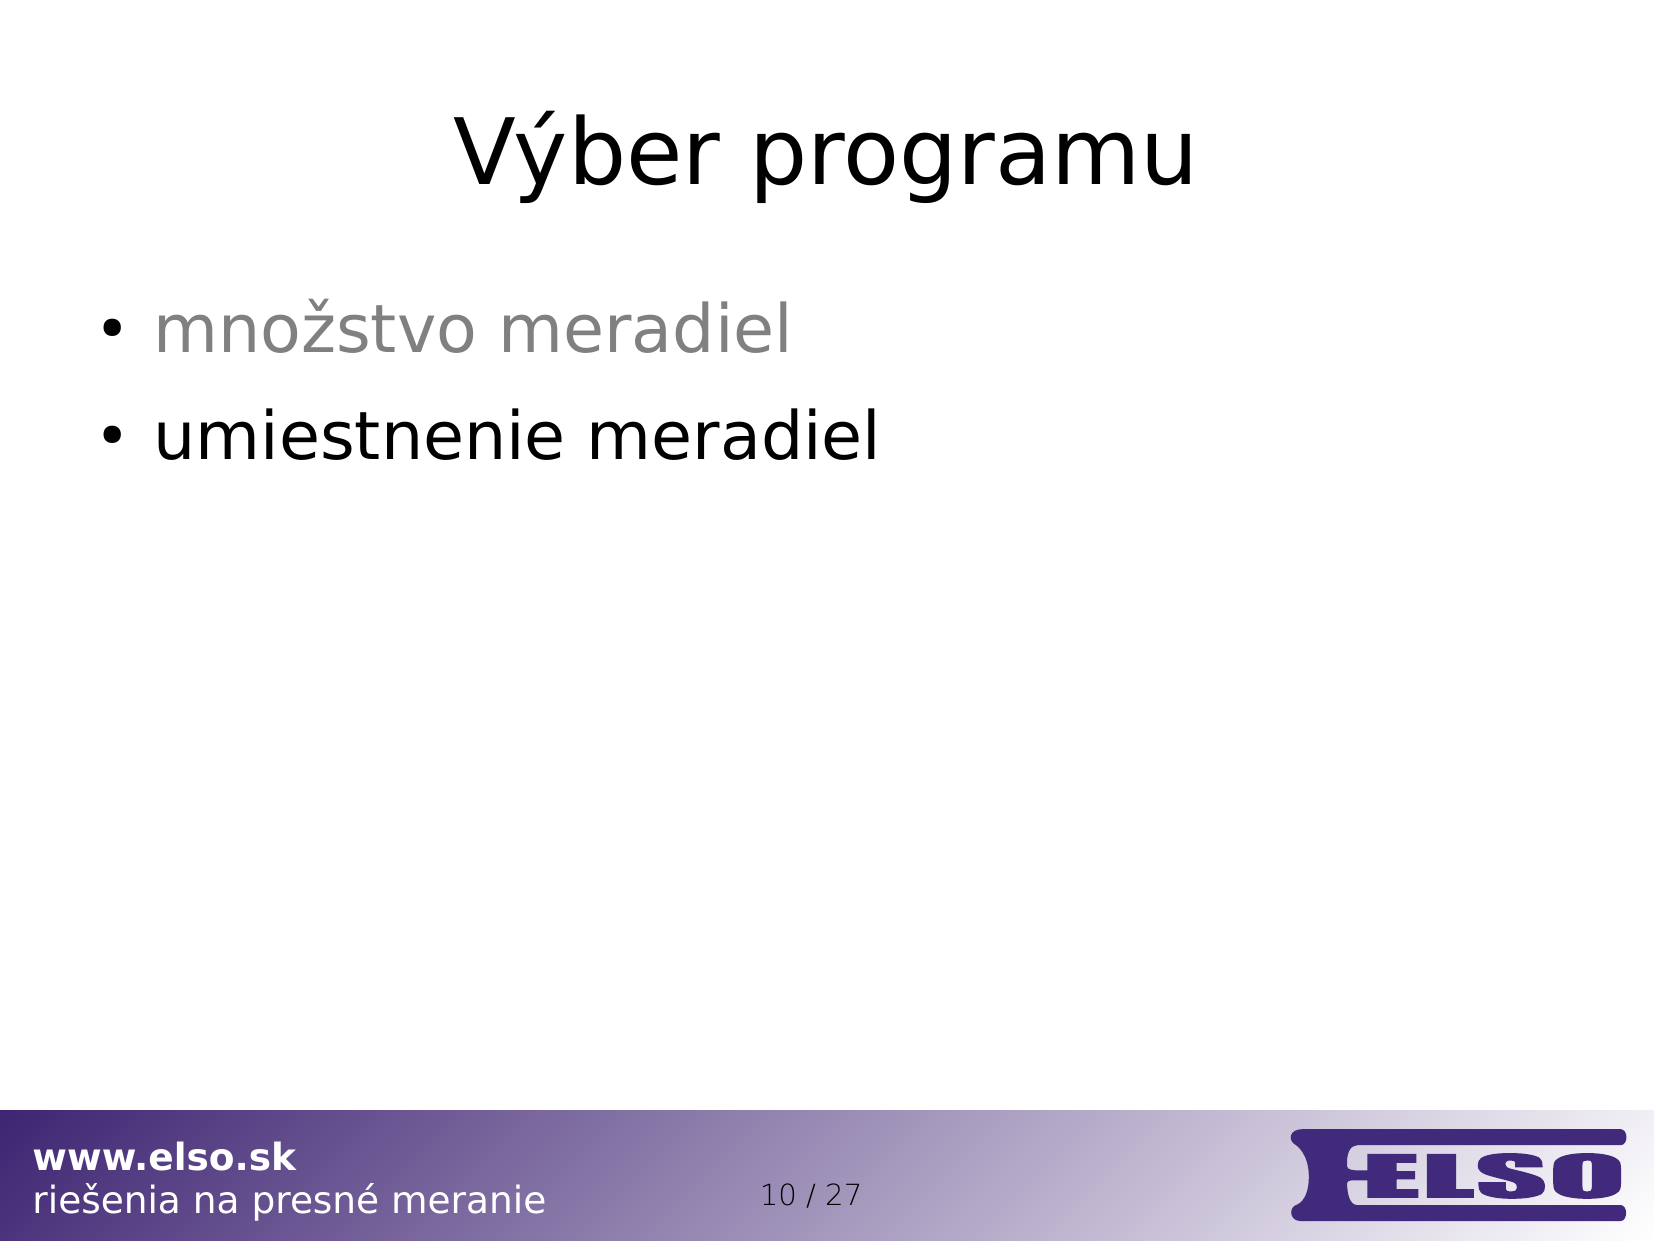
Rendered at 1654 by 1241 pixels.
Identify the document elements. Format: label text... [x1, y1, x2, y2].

title Výber programu [82, 49, 1571, 257]
list množstvo meradiel umiestnenie meradiel [82, 290, 1571, 1109]
